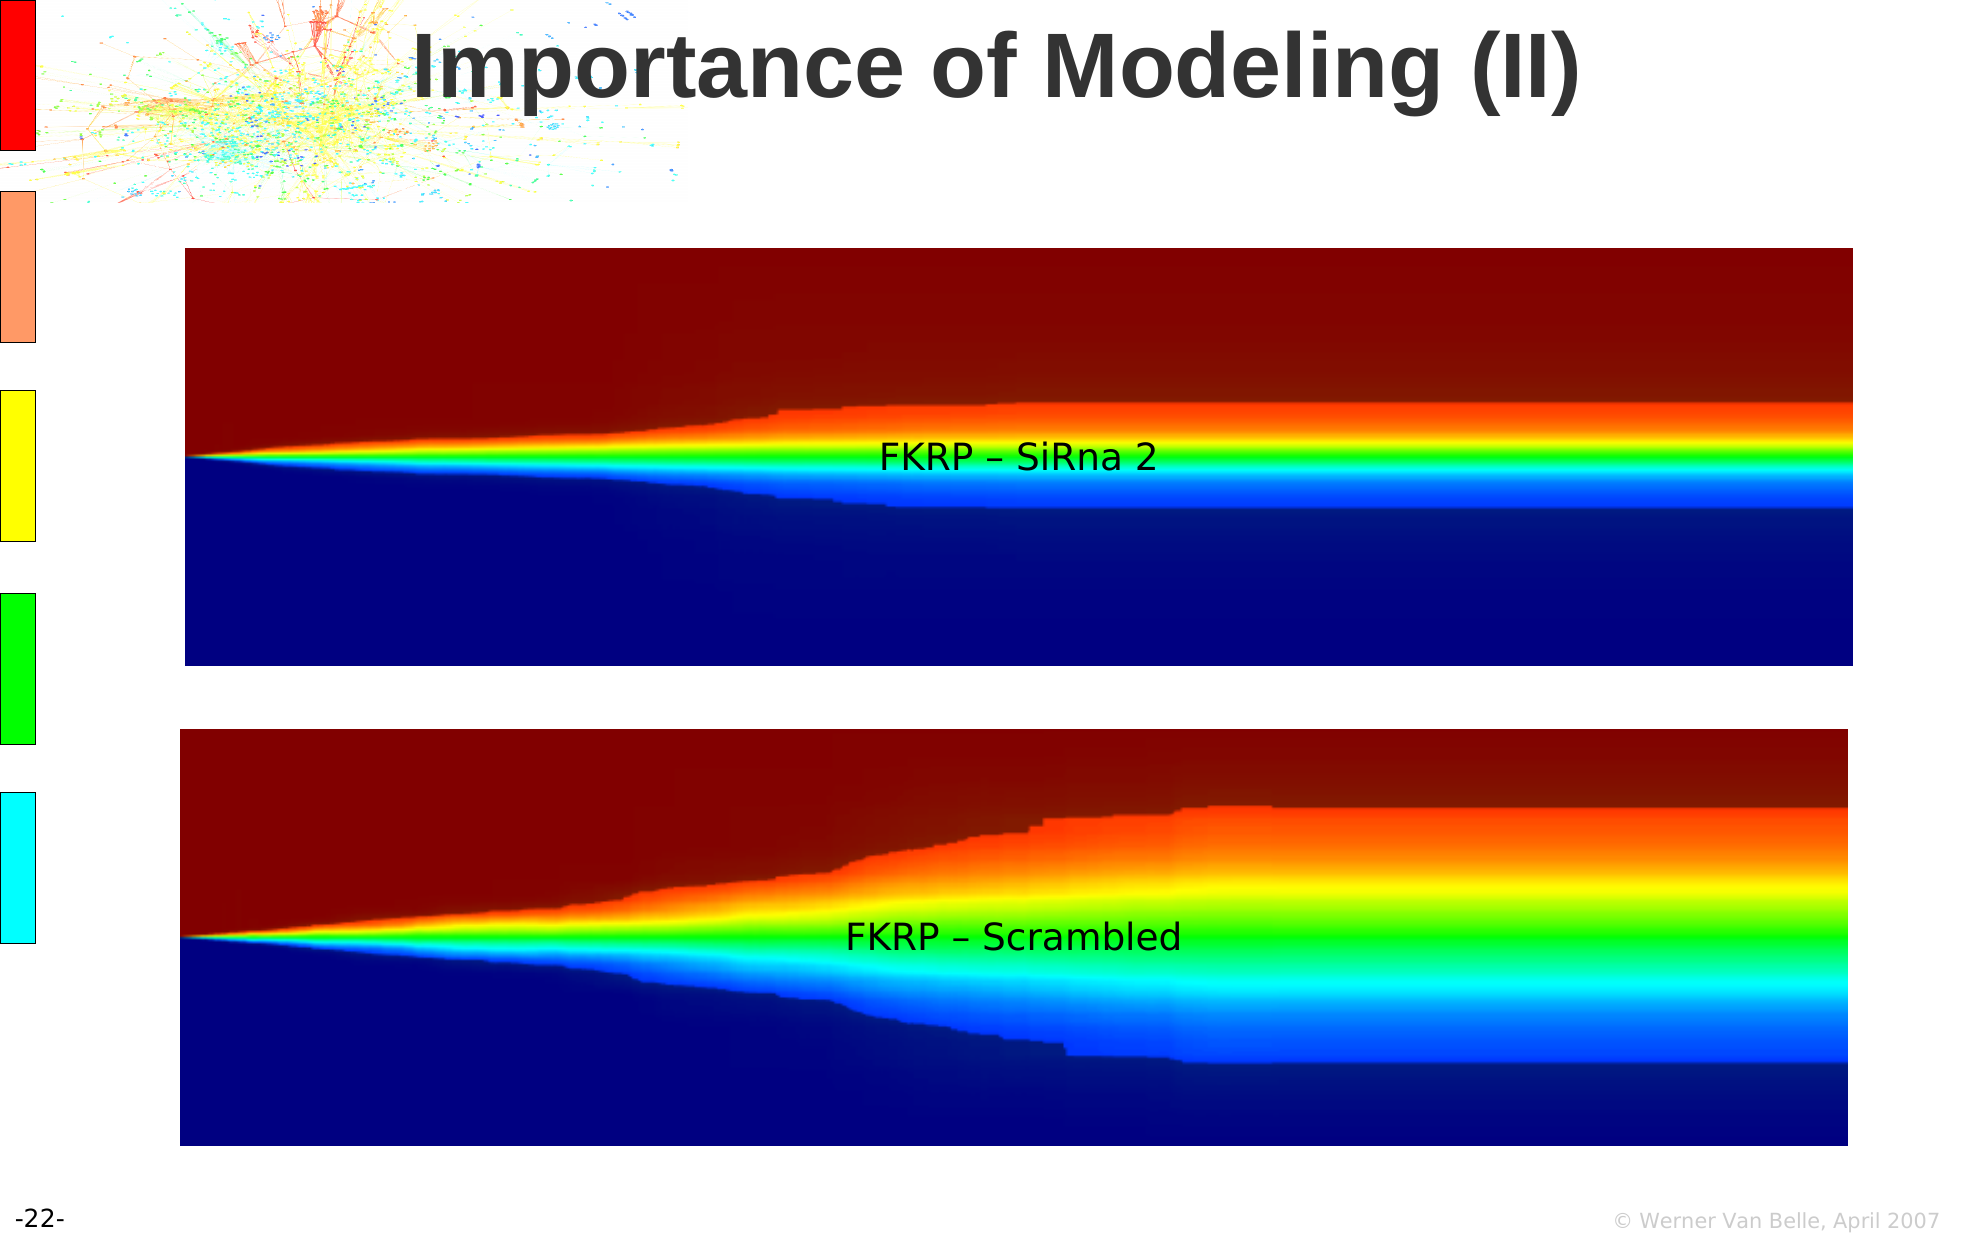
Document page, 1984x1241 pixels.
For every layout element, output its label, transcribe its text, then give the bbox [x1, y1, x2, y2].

title Importance of Modeling (II) [150, 0, 1845, 133]
picture [185, 248, 1853, 666]
picture [180, 729, 1848, 1146]
